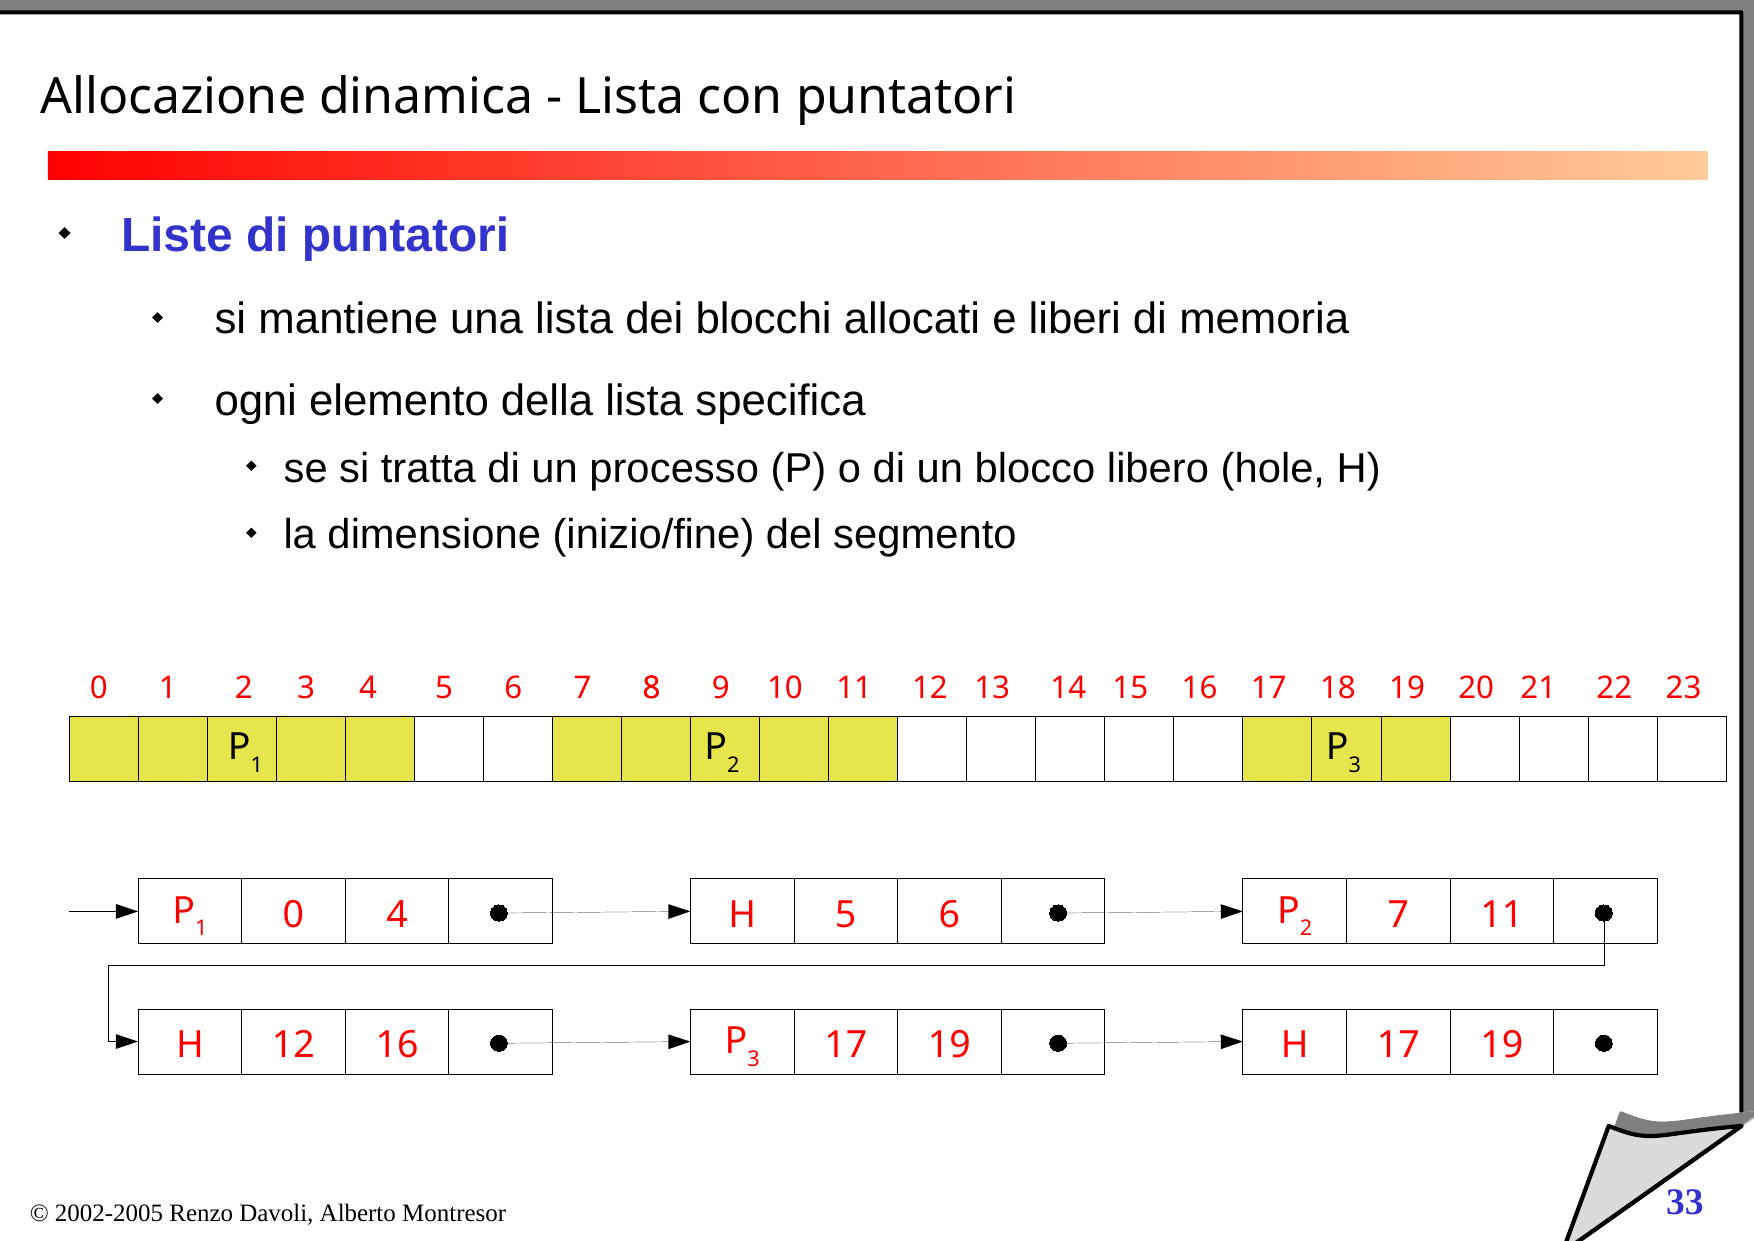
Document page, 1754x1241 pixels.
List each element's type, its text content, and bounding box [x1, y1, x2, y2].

text_box 14 [1050, 662, 1091, 711]
text_box 10 [767, 662, 808, 711]
text_box P2 [1242, 878, 1346, 944]
text_box 23 [1665, 662, 1711, 711]
text_box 19 [1450, 1009, 1553, 1075]
text_box 6 [504, 662, 527, 711]
text_box 0 [89, 662, 113, 711]
text_box 21 [1520, 662, 1561, 711]
text_box 12 [912, 662, 953, 711]
text_box H [690, 878, 794, 944]
text_box 20 [1458, 662, 1503, 711]
text_box 22 [1596, 662, 1642, 711]
text_box 17 [1250, 662, 1291, 711]
text_box 5 [435, 662, 458, 711]
text_box 7 [1346, 878, 1450, 944]
text_box [1049, 1035, 1067, 1052]
text_box [490, 1035, 508, 1052]
text_box 19 [897, 1009, 1001, 1075]
text_box P2 [704, 717, 743, 784]
text_box 19 [1389, 662, 1430, 711]
text_box 16 [345, 1009, 448, 1075]
text_box 17 [1346, 1009, 1450, 1075]
text_box P1 [227, 717, 265, 784]
text_box [1242, 716, 1450, 782]
text_box 5 [794, 878, 897, 944]
text_box 8 [642, 662, 666, 711]
text_box [1595, 904, 1613, 922]
text_box 16 [1181, 662, 1222, 711]
text_box [490, 904, 508, 922]
text_box MMU [750, 152, 754, 179]
text_box 11 [836, 662, 877, 711]
text_box 12 [241, 1009, 345, 1075]
text_box 0 [241, 878, 345, 944]
text_box 13 [974, 662, 1015, 711]
text_box 11 [1450, 878, 1553, 944]
text_box [552, 716, 897, 782]
text_box 6 [897, 878, 1001, 944]
text_box P1 [138, 878, 241, 944]
text_box 2 [234, 662, 258, 711]
text_box 17 [794, 1009, 897, 1075]
text_box 18 [1320, 662, 1361, 711]
list Liste di puntatori si mantiene una lista dei blocchi allocati e liberi di memoria ogni elemento della lista specifica se si tratta di un processo (P) o di un blocco libero (hole, H) la dimensione (inizio/fine) del segmento [58, 206, 1696, 594]
text_box P3 [690, 1009, 794, 1075]
text_box P3 [1325, 717, 1365, 784]
title Allocazione dinamica - Lista con puntatori [40, 49, 1714, 144]
text_box 15 [1112, 662, 1153, 711]
text_box 4 [359, 662, 382, 711]
text_box 9 [711, 662, 735, 711]
text_box [1595, 1035, 1613, 1052]
text_box H [1242, 1009, 1346, 1075]
text_box 7 [573, 662, 596, 711]
text_box 4 [345, 878, 448, 944]
text_box 1 [158, 662, 179, 711]
text_box 3 [297, 662, 320, 711]
text_box H [138, 1009, 241, 1075]
text_box [69, 716, 414, 782]
text_box [1049, 904, 1067, 922]
